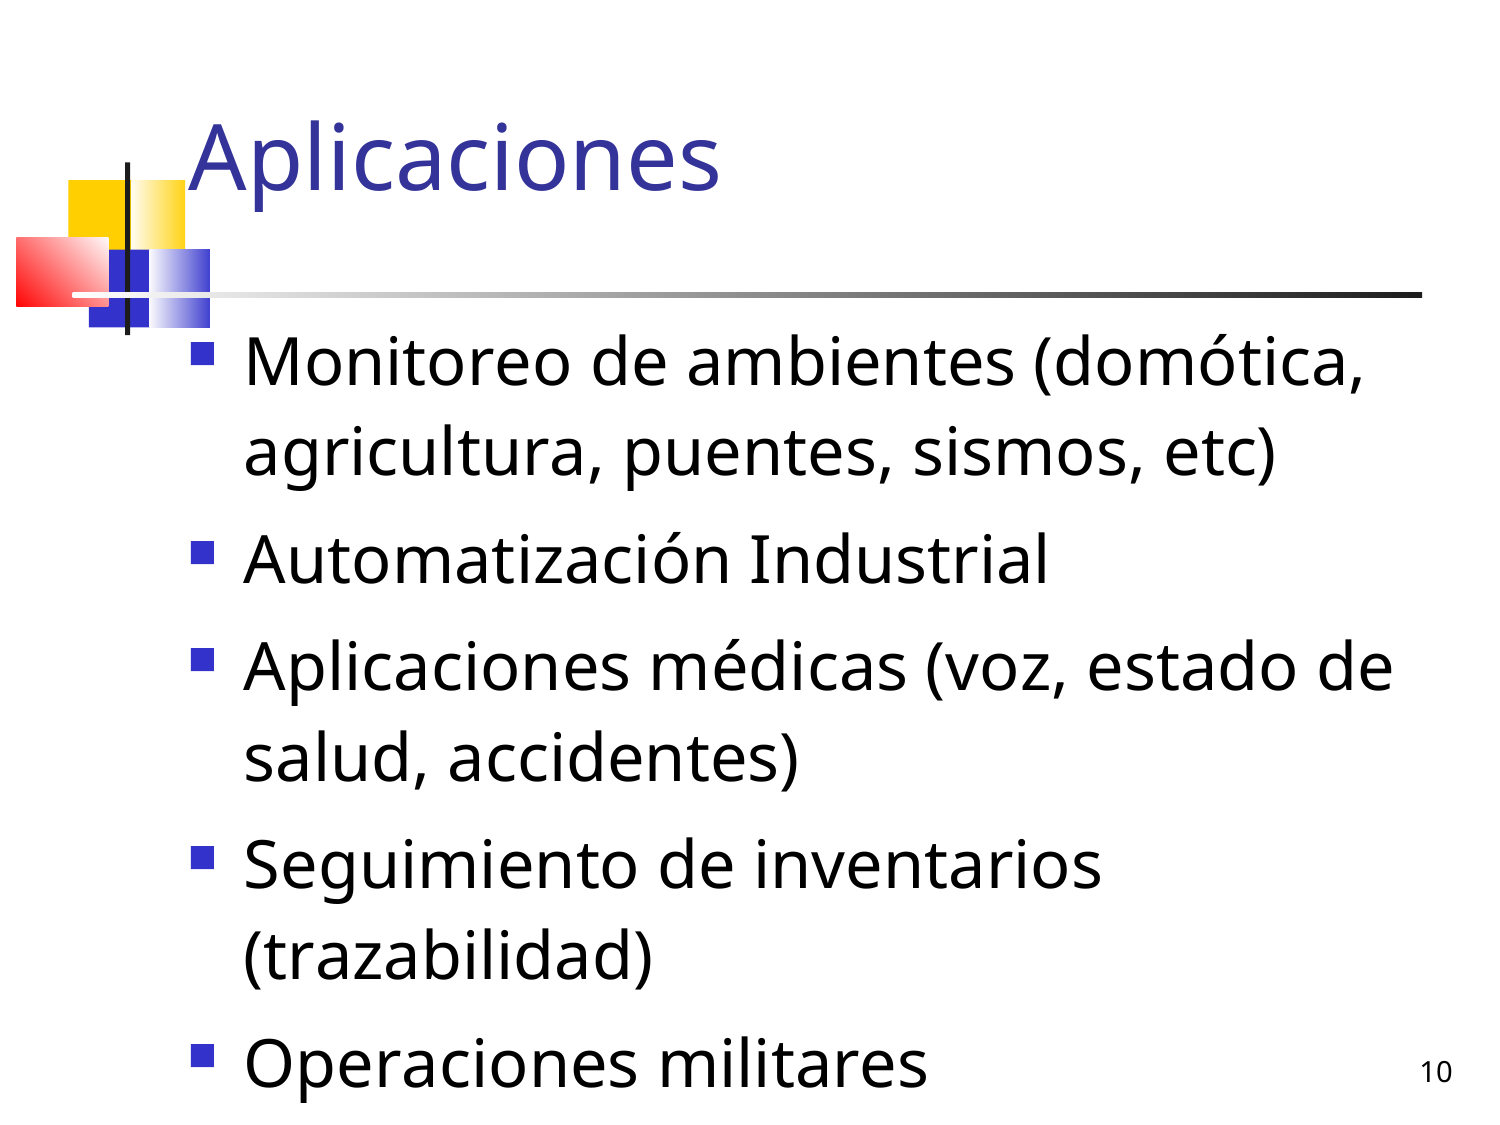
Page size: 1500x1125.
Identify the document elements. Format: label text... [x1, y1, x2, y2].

list Monitoreo de ambientes (domótica, agricultura, puentes, sismos, etc) Automatización Industrial Aplicaciones médicas (voz, estado de salud, accidentes) Seguimiento de inventarios (trazabilidad) Operaciones militares Ver links en página del curso [187, 313, 1463, 1098]
title Aplicaciones [188, 35, 1468, 276]
